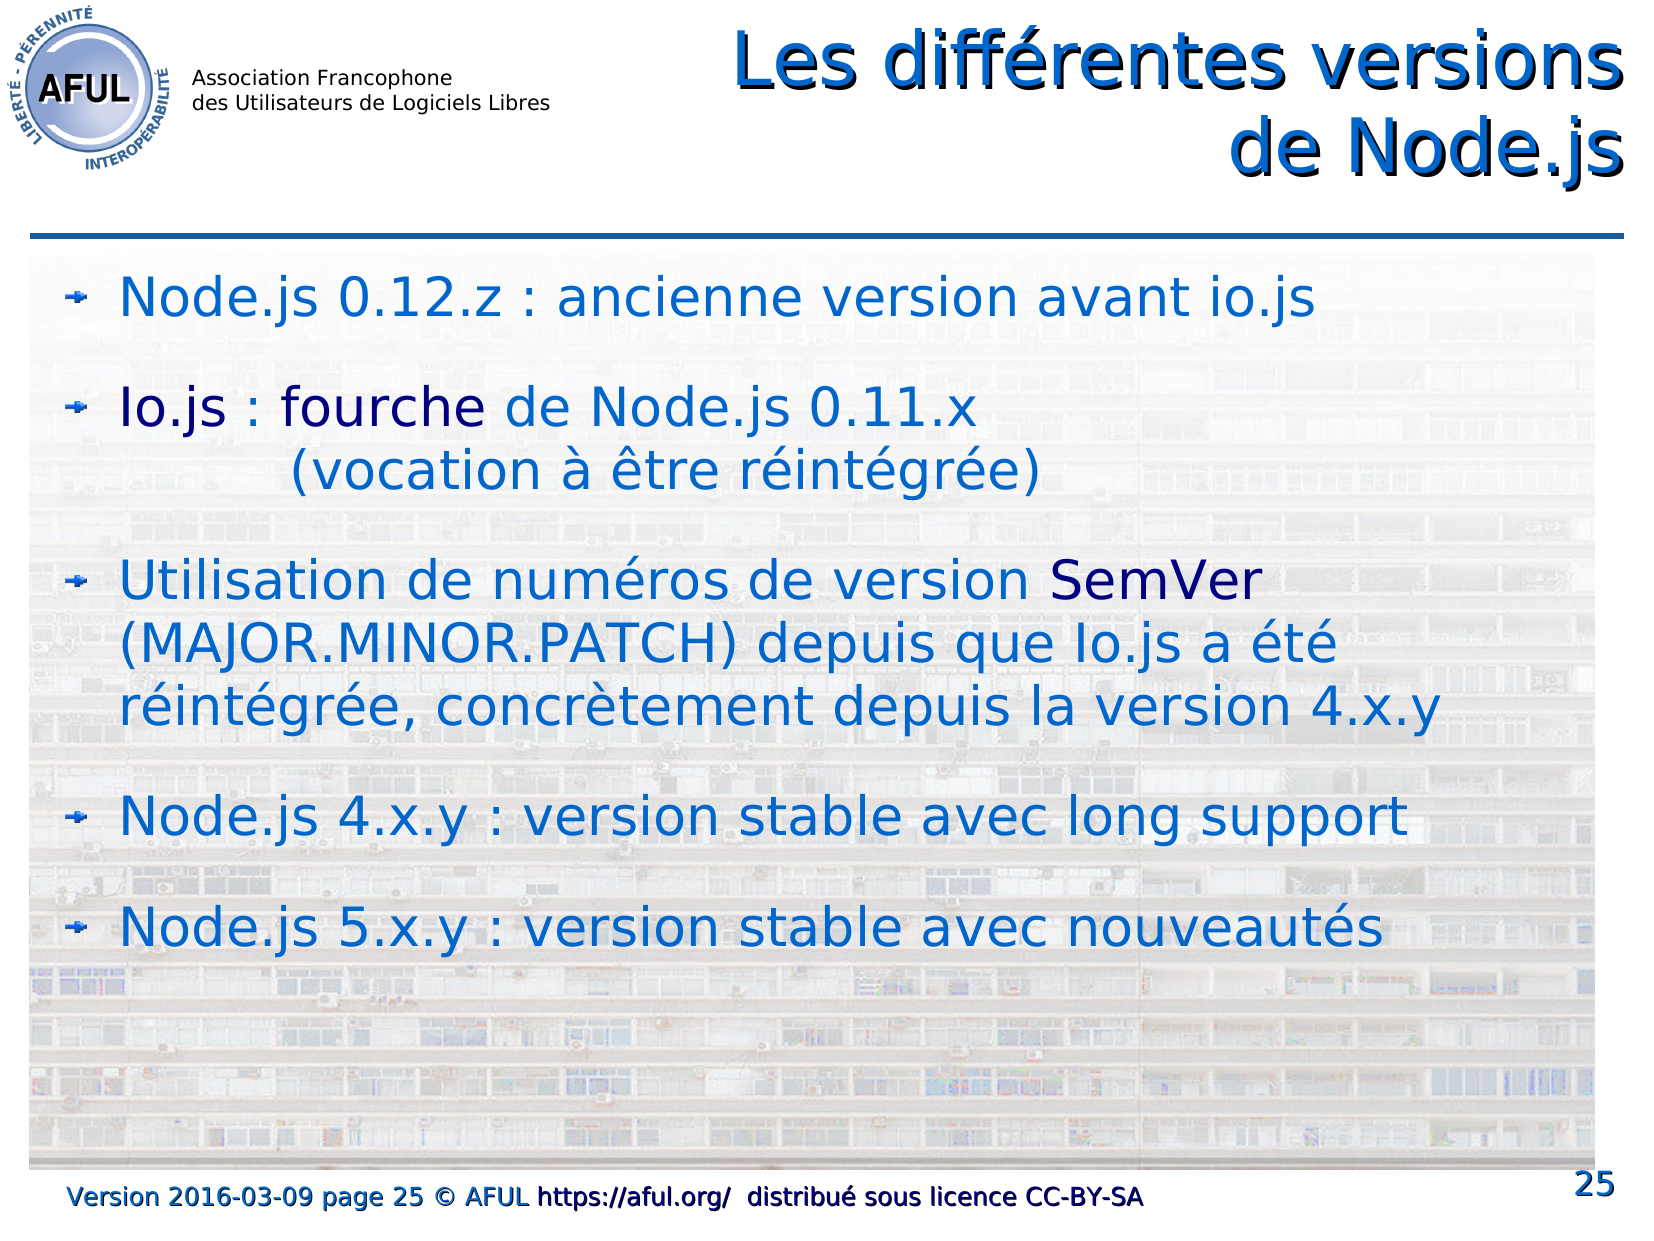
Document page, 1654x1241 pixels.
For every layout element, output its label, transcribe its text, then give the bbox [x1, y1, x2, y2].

picture [29, 253, 1595, 1170]
list Node.js 0.12.z : ancienne version avant io.js Io.js : fourche de Node.js 0.11.x (vocation à être réintégrée) Utilisation de numéros de version SemVer (MAJOR.MINOR.PATCH) depuis que Io.js a été réintégrée, concrètement depuis la version 4.x.y Node.js 4.x.y : version stable avec long support Node.js 5.x.y : version stable avec nouveautés [47, 265, 1595, 1211]
title Les différentes versions de Node.js [501, 0, 1625, 207]
picture [0, 0, 178, 178]
